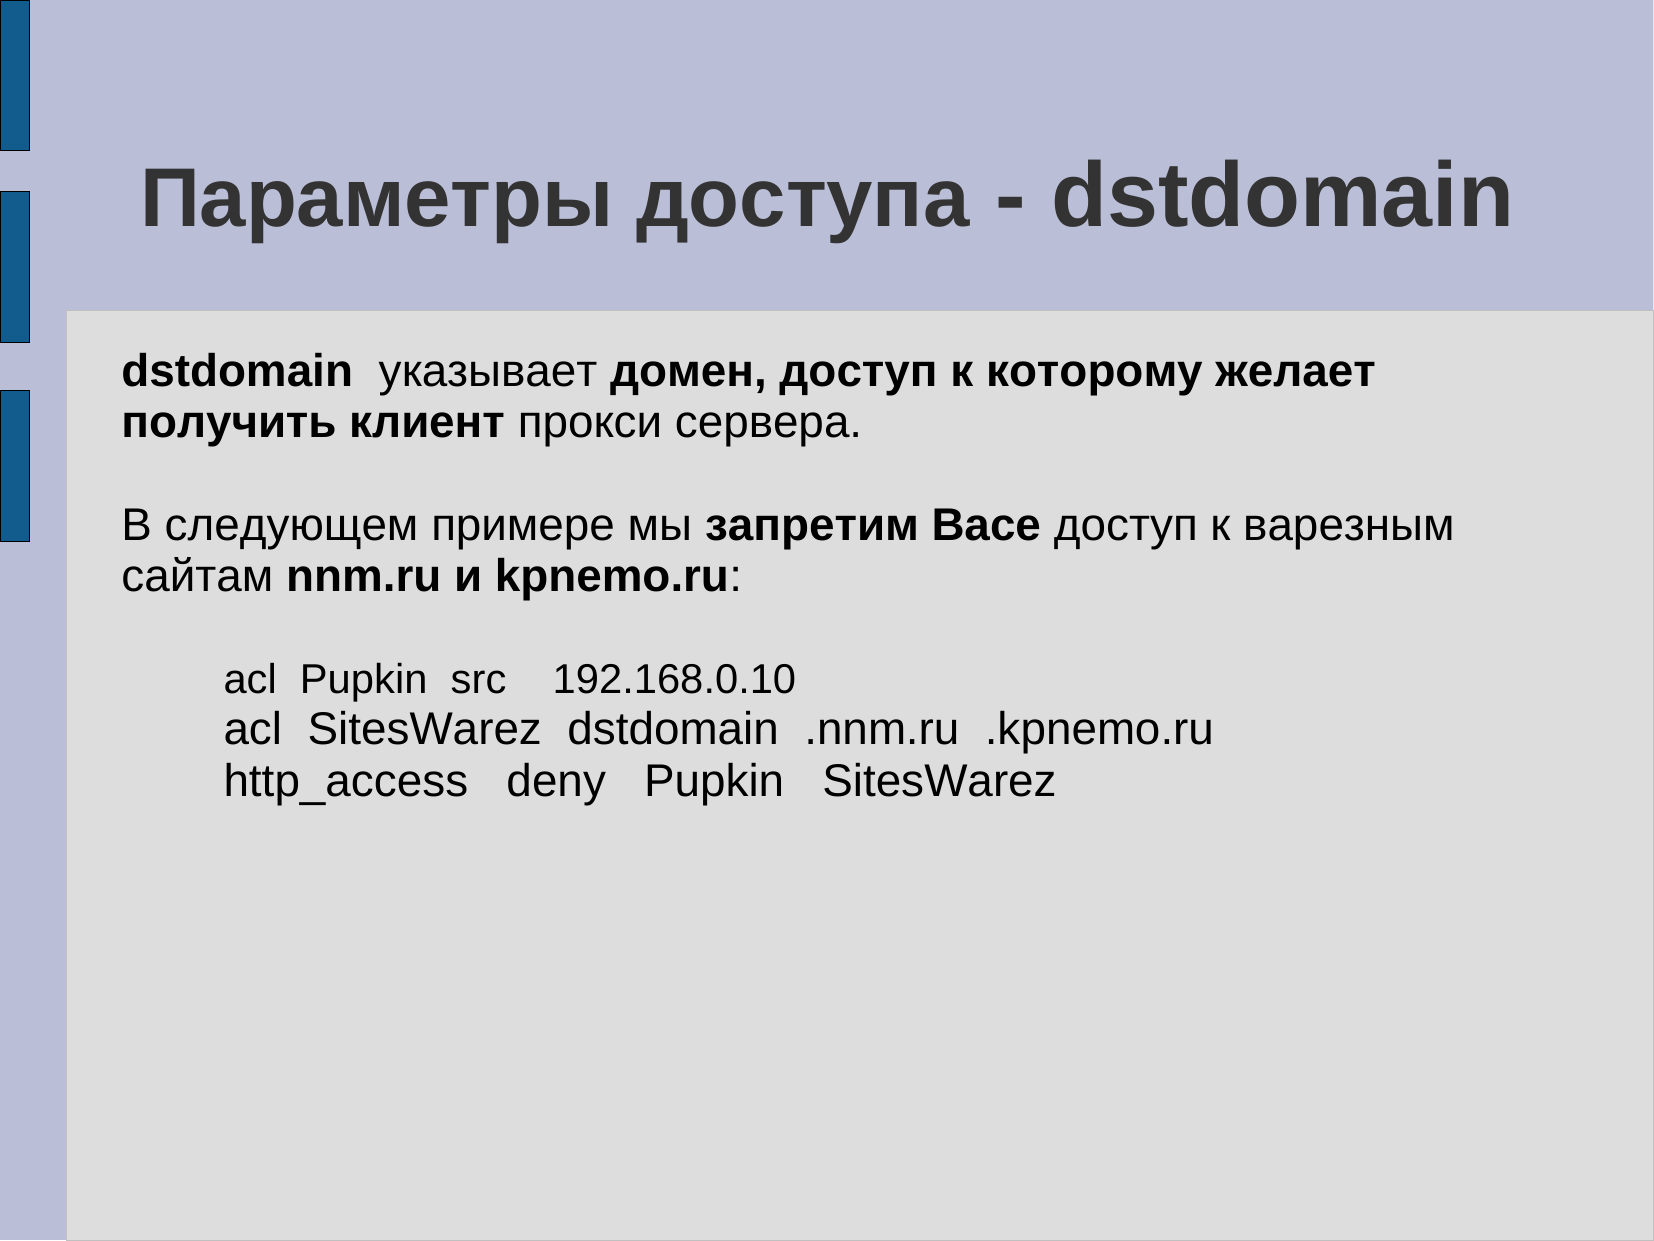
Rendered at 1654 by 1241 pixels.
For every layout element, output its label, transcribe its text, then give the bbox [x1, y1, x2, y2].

list dstdomain указывает домен, доступ к которому желает получить клиент прокси сервера. В следующем примере мы запретим Васе доступ к варезным сайтам nnm.ru и kpnemo.ru: acl Pupkin src 192.168.0.10 acl SitesWarez dstdomain .nnm.ru .kpnemo.ru http_access deny Pupkin SitesWarez [121, 344, 1534, 1149]
title Параметры доступа - dstdomain [121, 98, 1534, 291]
